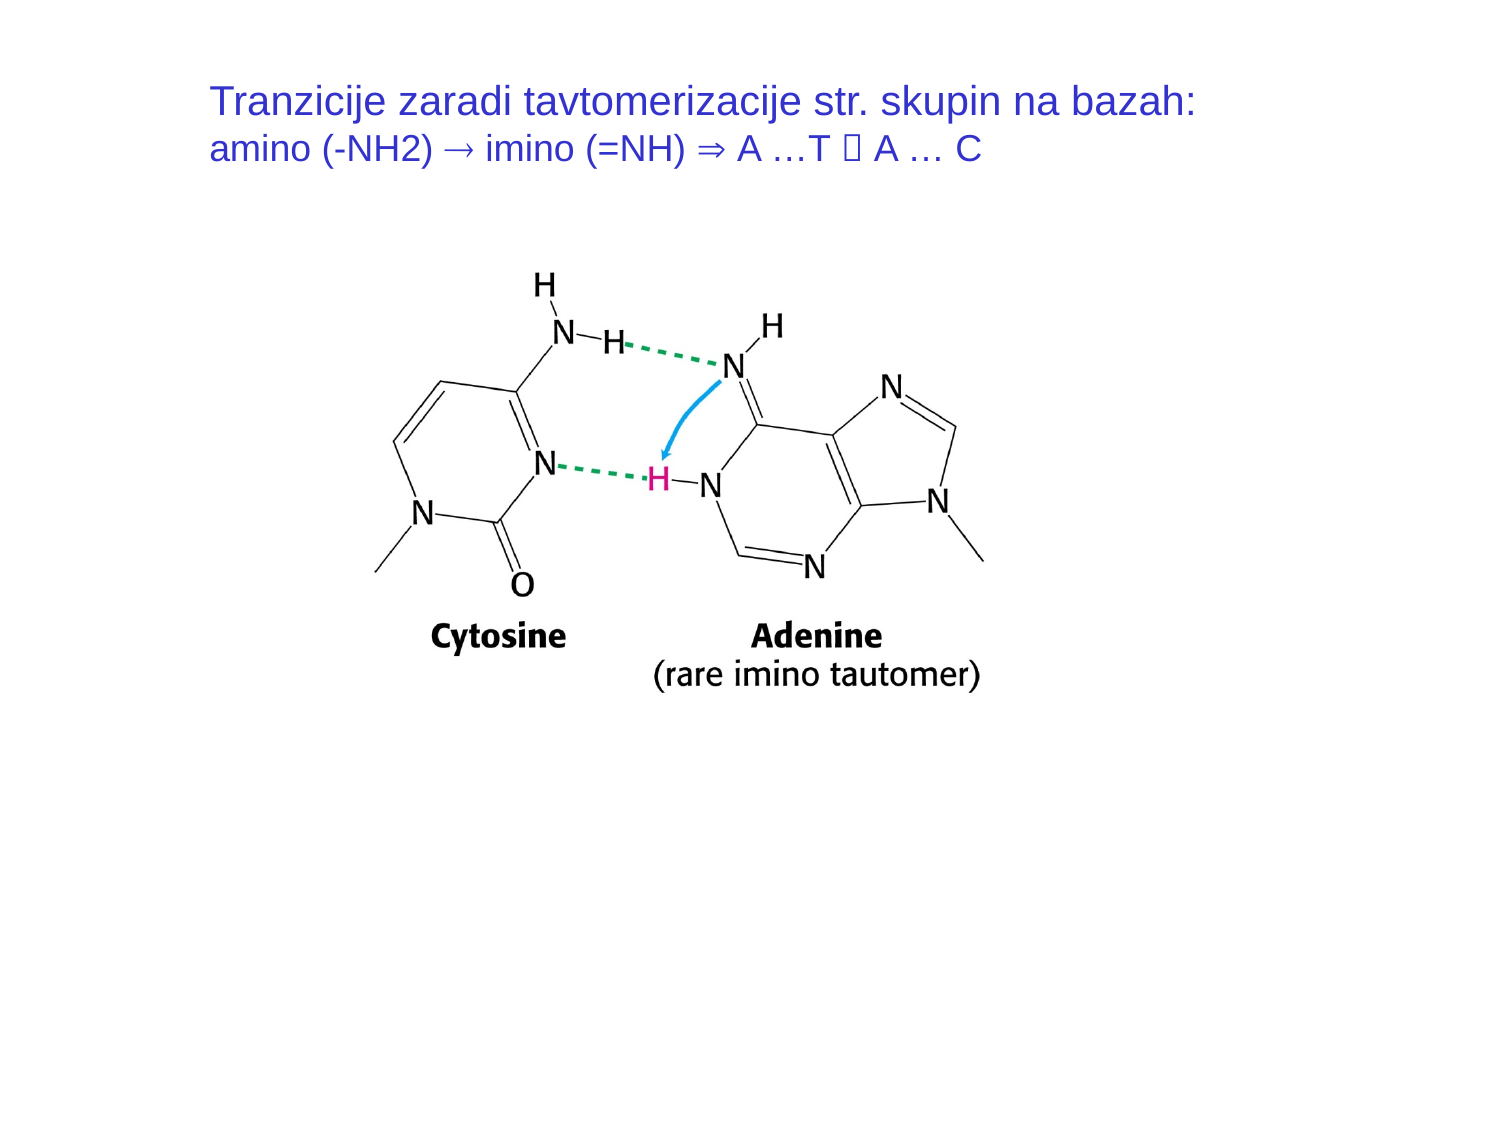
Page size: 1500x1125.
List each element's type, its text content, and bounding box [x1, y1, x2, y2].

text_box Tranzicije zaradi tavtomerizacije str. skupin na bazah: amino (-NH2)  imino (=NH)  A …T  A … C [194, 66, 1308, 177]
picture [360, 255, 1010, 715]
